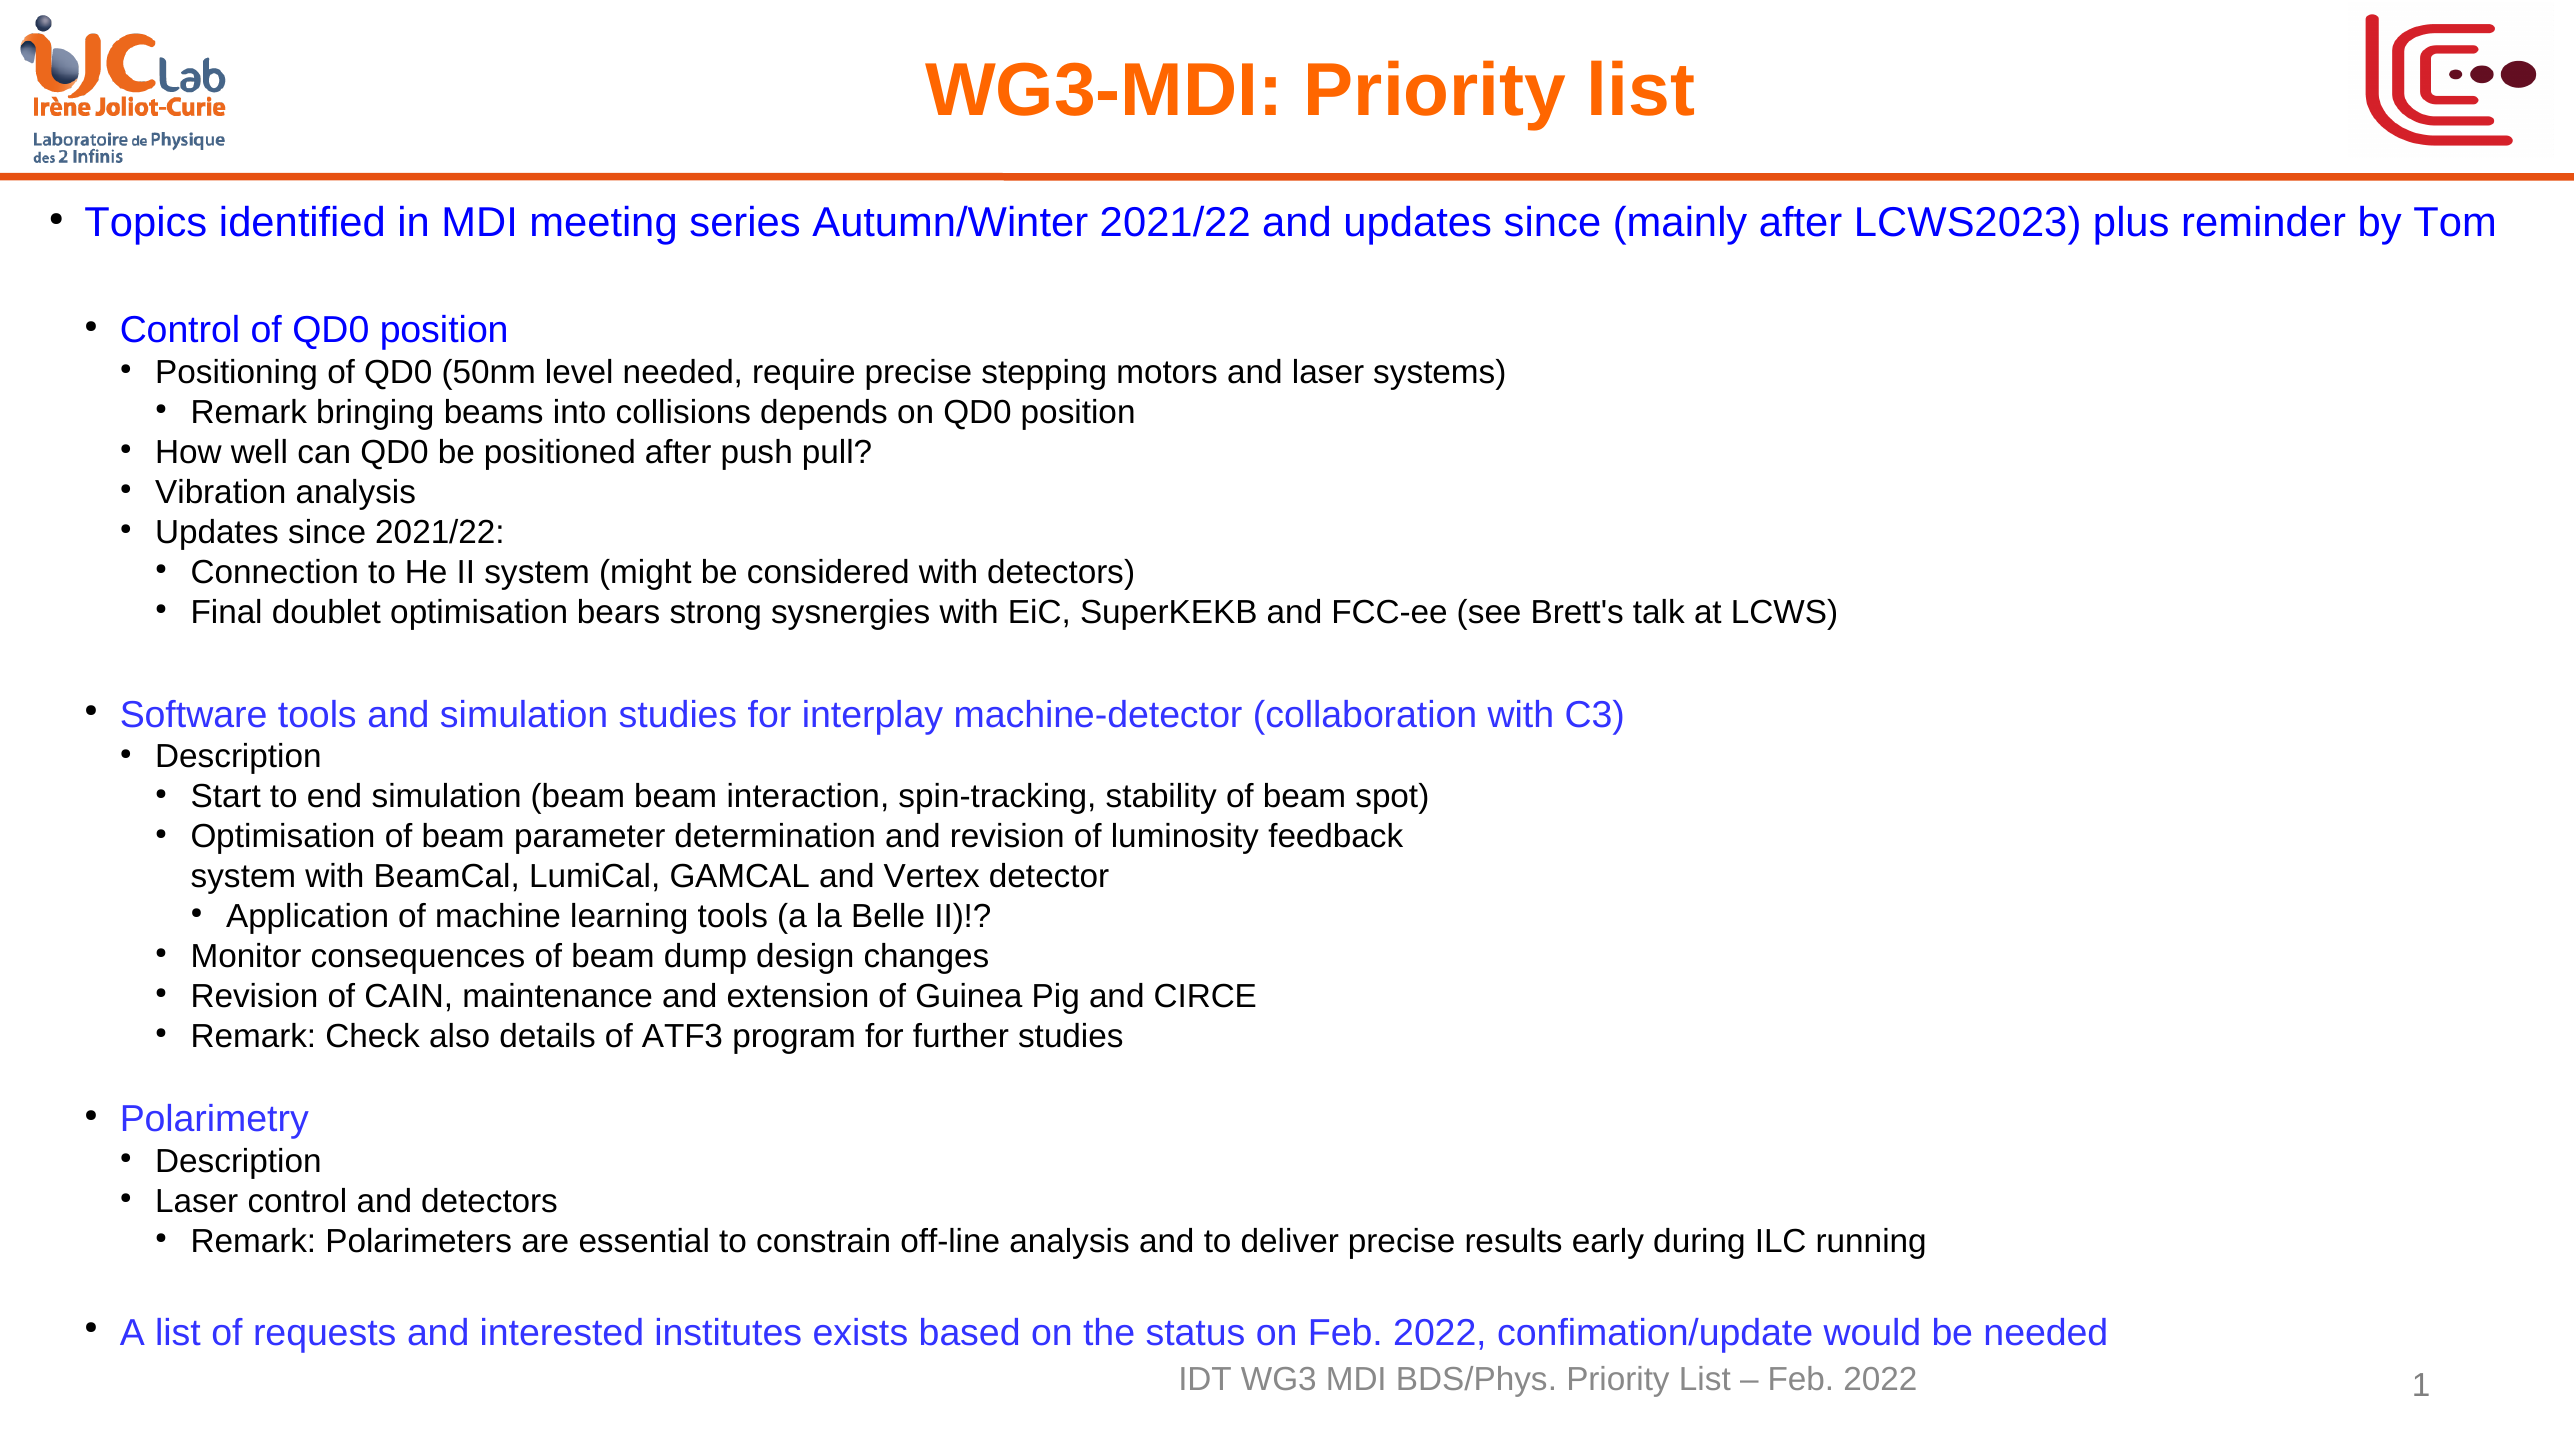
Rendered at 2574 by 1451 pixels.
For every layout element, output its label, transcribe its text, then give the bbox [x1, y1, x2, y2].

picture [2348, 2, 2554, 127]
text_box Topics identified in MDI meeting series Autumn/Winter 2021/22 and updates since (mainly after LCWS2023) plus reminder by Tom Control of QD0 position Positioning of QD0 (50nm level needed, require precise stepping motors and laser systems) Remark bringing beams into collisions depends on QD0 position How well can QD0 be positioned after push pull? Vibration analysis Updates since 2021/22: Connection to He II system (might be considered with detectors) Final doublet optimisation bears strong sysnergies with EiC, SuperKEKB and FCC-ee (see Brett's talk at LCWS) Software tools and simulation studies for interplay machine-detector (collaboration with C3) Description Start to end simulation (beam beam interaction, spin-tracking, stability of beam spot) Optimisation of beam parameter determination and revision of luminosity feedback system with BeamCal, LumiCal, GAMCAL and Vertex detector Application of machine learning tools (a la Belle II)!? Monitor consequences of beam dump design changes Revision of CAIN, maintenance and extension of Guinea Pig and CIRCE Remark: Check also details of ATF3 program for further studies Polarimetry Description Laser control and detectors Remark: Polarimeters are essential to constrain off-line analysis and to deliver precise results early during ILC running A list of requests and interested institutes exists based on the status on Feb. 2022, confimation/update would be needed [34, 127, 2574, 1451]
title WG3-MDI: Priority list [226, 9, 2415, 127]
picture [4, 0, 241, 178]
